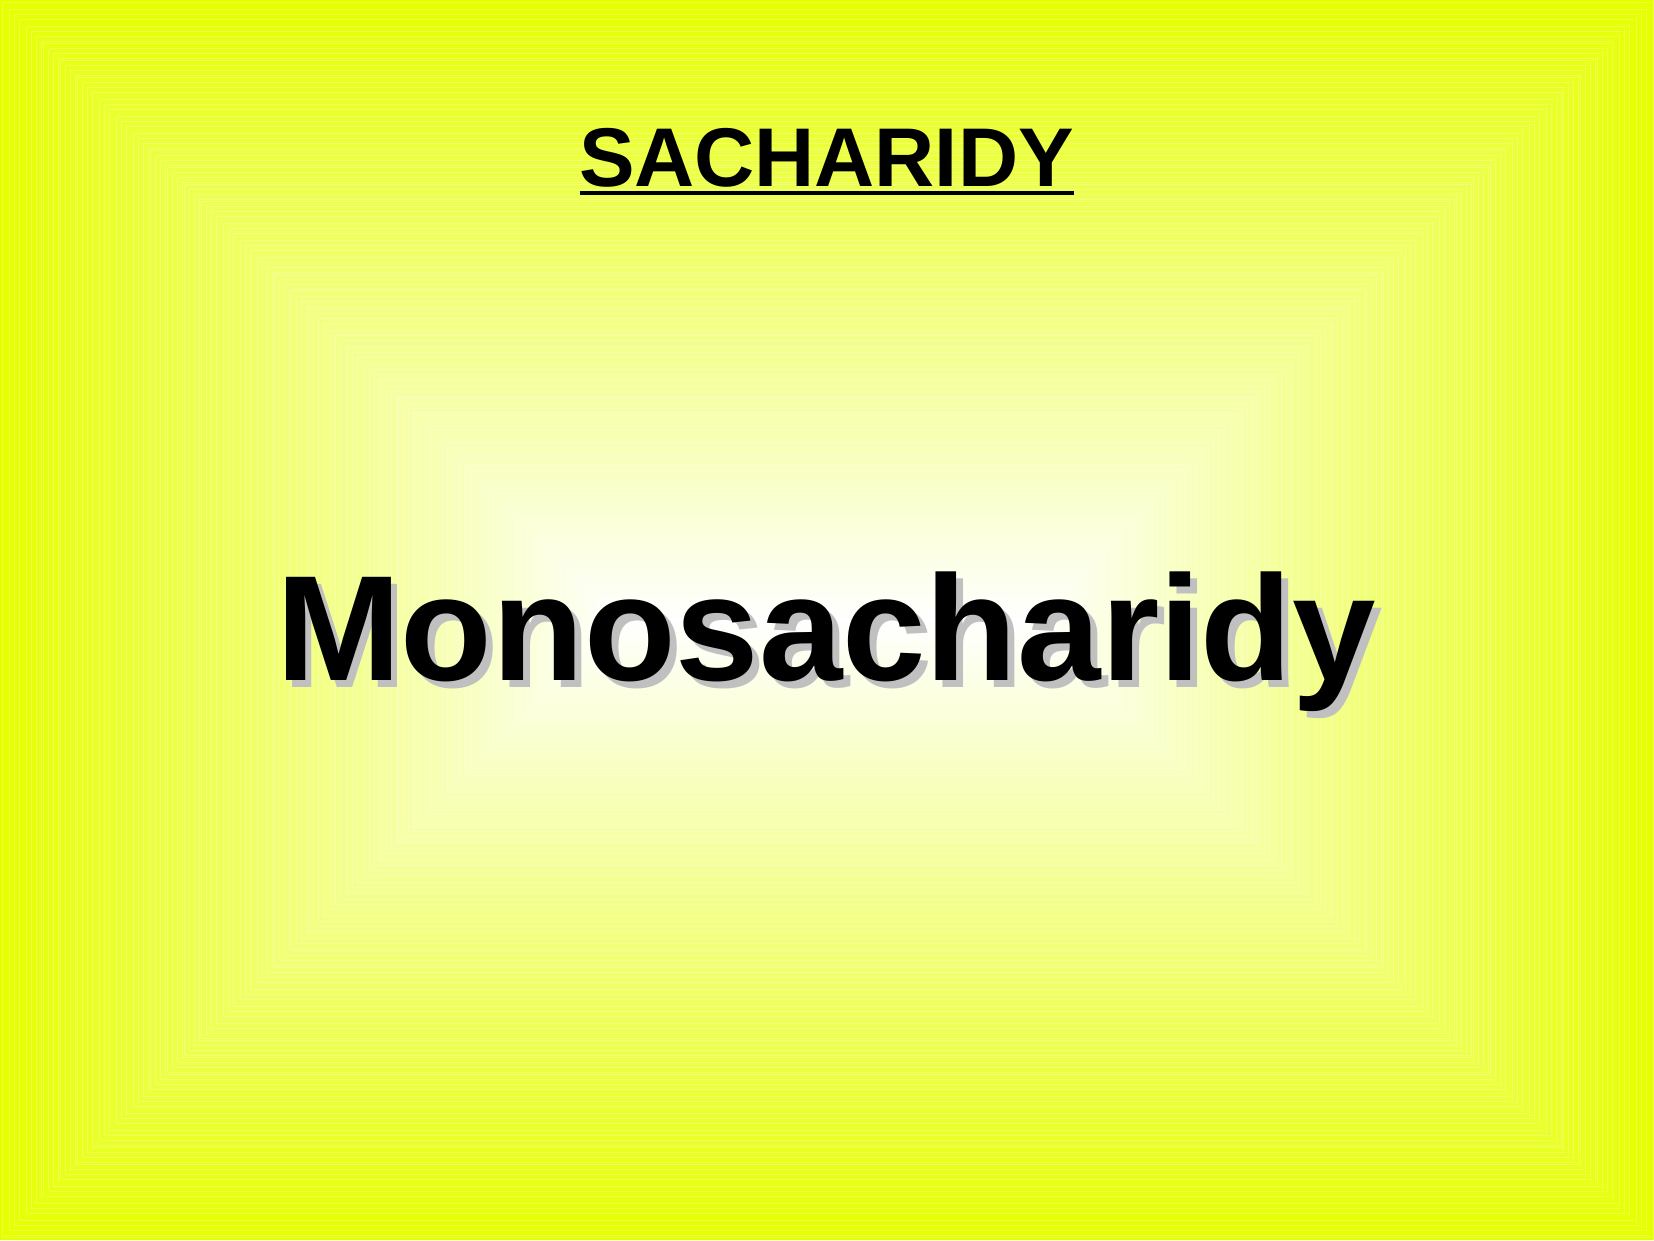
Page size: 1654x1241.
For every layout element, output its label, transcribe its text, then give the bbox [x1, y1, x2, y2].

subtitle Monosacharidy [82, 210, 1571, 1030]
title SACHARIDY [82, 49, 1571, 210]
